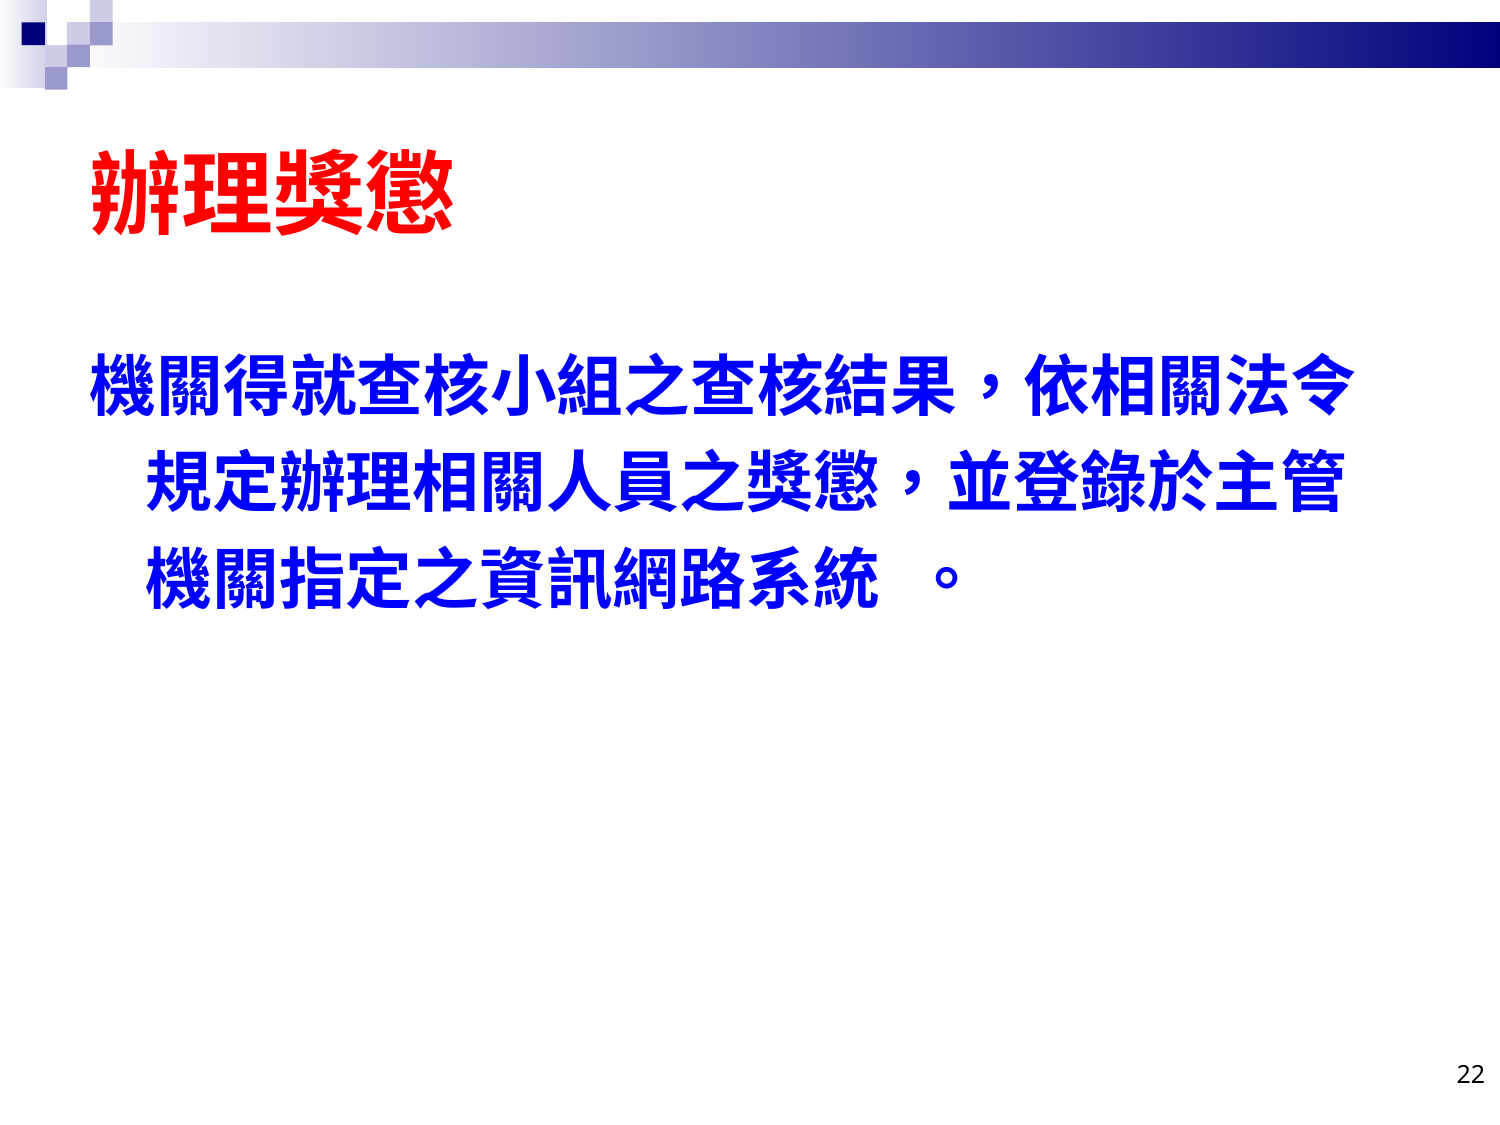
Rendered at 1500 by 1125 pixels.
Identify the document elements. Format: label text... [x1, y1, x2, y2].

text_box <number> [1149, 1025, 1500, 1101]
title 辦理獎懲 [74, 75, 1426, 300]
list 機關得就查核小組之查核結果，依相關法令規定辦理相關人員之獎懲，並登錄於主管機關指定之資訊網路系統 。 [74, 324, 1426, 964]
